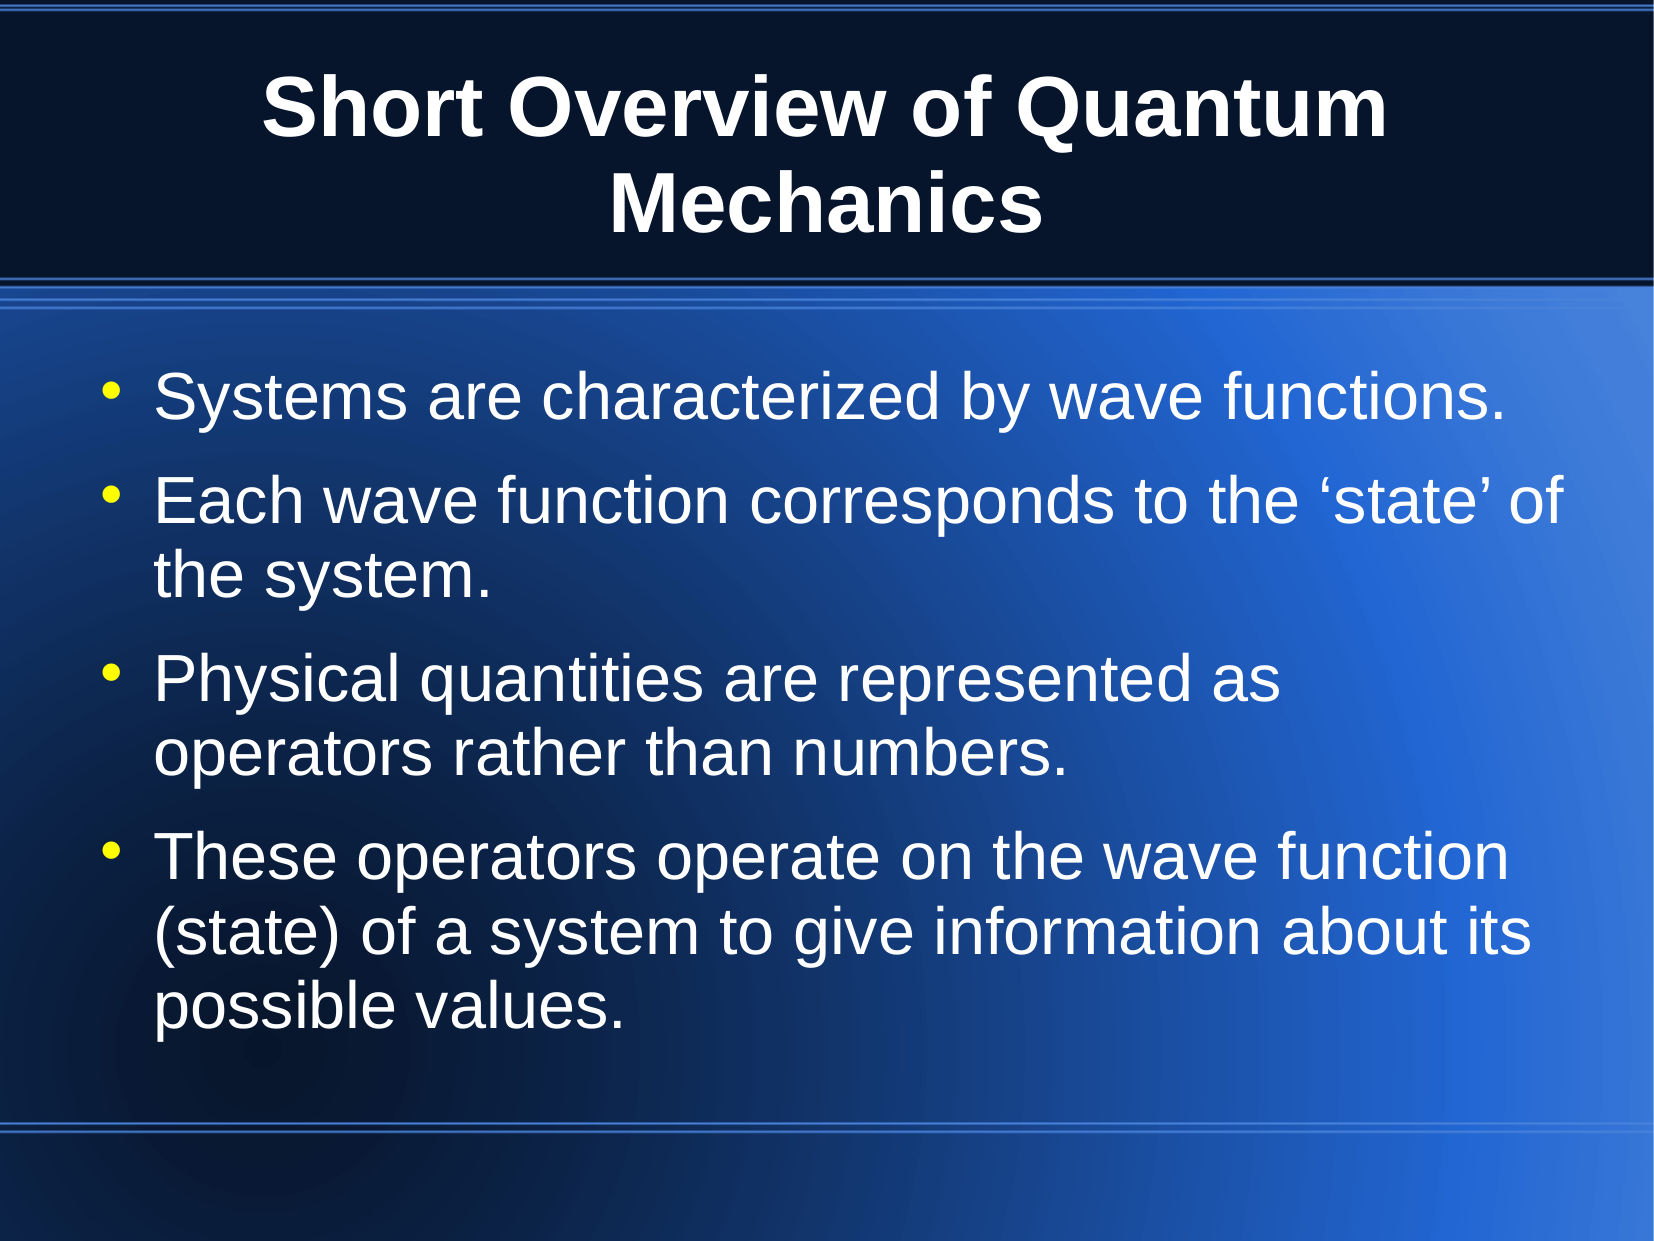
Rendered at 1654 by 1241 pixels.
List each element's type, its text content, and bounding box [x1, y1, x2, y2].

list Systems are characterized by wave functions. Each wave function corresponds to the ‘state’ of the system. Physical quantities are represented as operators rather than numbers. These operators operate on the wave function (state) of a system to give information about its possible values. [82, 355, 1571, 1192]
title Short Overview of Quantum Mechanics [82, 49, 1571, 257]
picture [0, 0, 1654, 1241]
